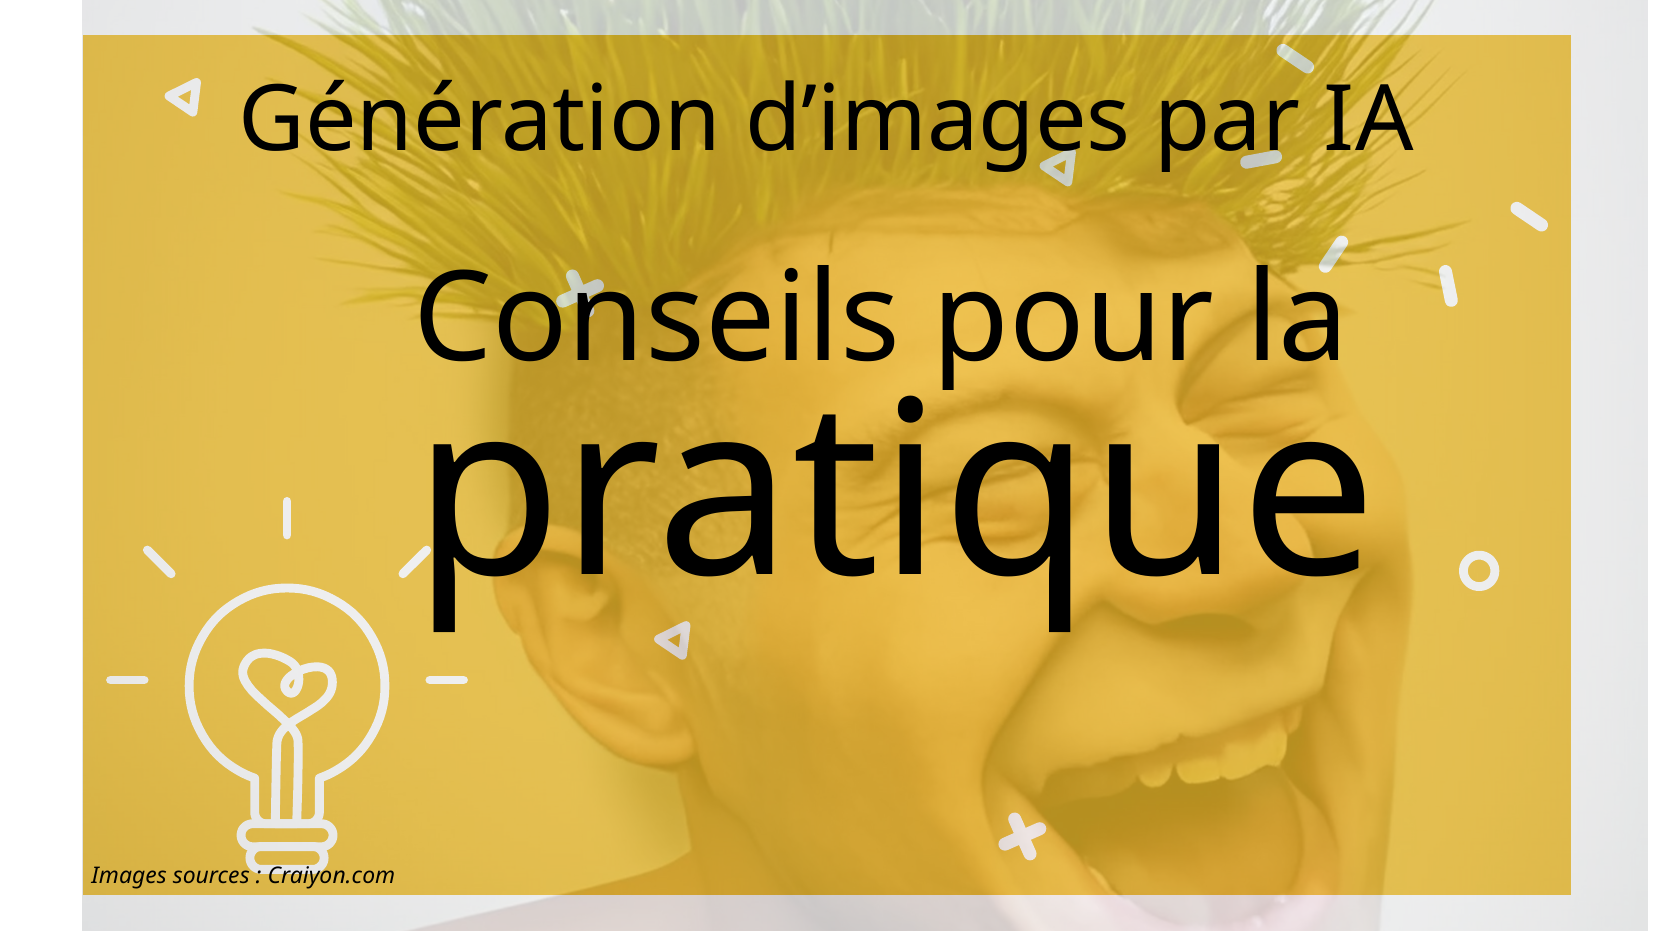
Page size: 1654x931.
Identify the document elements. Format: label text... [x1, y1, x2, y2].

picture [82, 0, 1648, 931]
text_box Images sources : Craiyon.com [76, 851, 579, 931]
title Génération d’images par IA [82, 37, 1571, 193]
subtitle Conseils pour la pratique [413, 149, 1447, 646]
